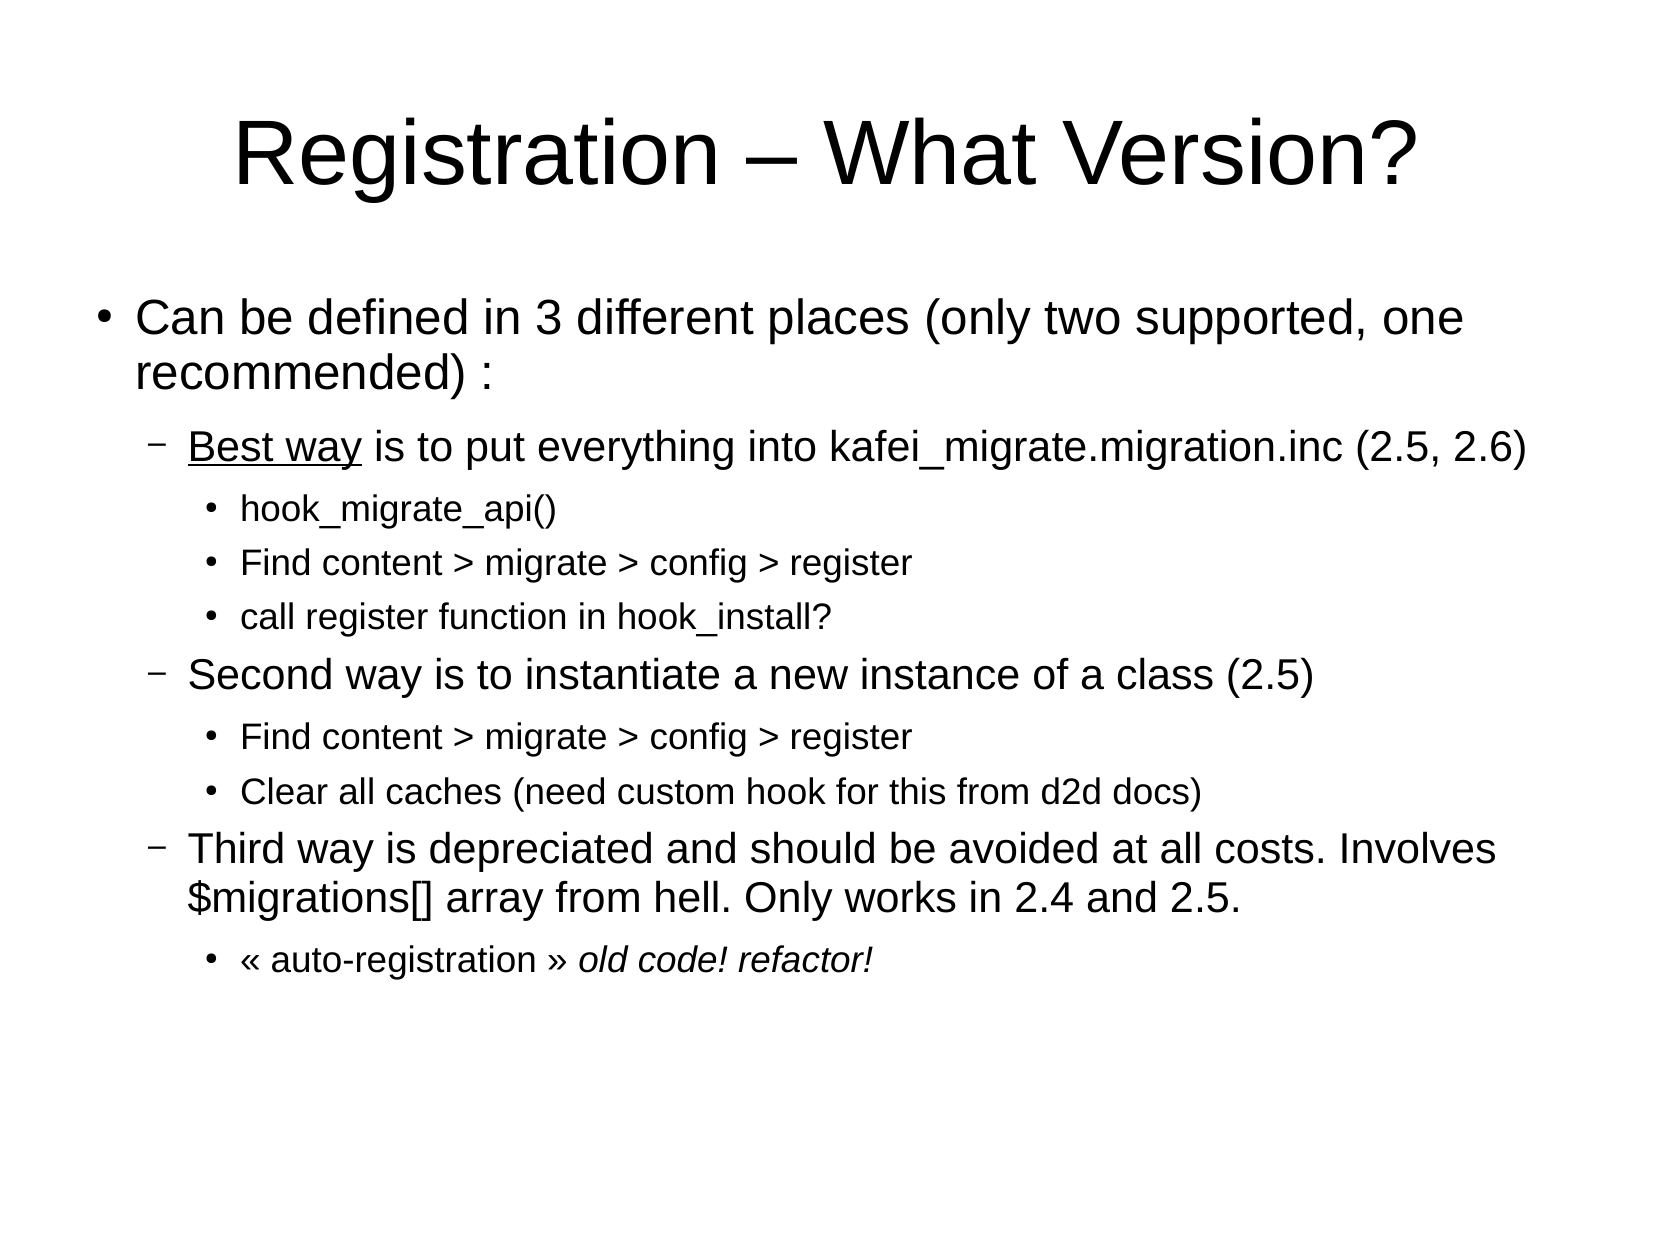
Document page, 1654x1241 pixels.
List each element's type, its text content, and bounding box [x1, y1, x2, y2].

title Registration – What Version? [82, 49, 1571, 257]
list Can be defined in 3 different places (only two supported, one recommended) : Best way is to put everything into kafei_migrate.migration.inc (2.5, 2.6) hook_migrate_api() Find content > migrate > config > register call register function in hook_install? Second way is to instantiate a new instance of a class (2.5) Find content > migrate > config > register Clear all caches (need custom hook for this from d2d docs) Third way is depreciated and should be avoided at all costs. Involves $migrations[] array from hell. Only works in 2.4 and 2.5. « auto-registration » old code! refactor! [82, 290, 1538, 1010]
